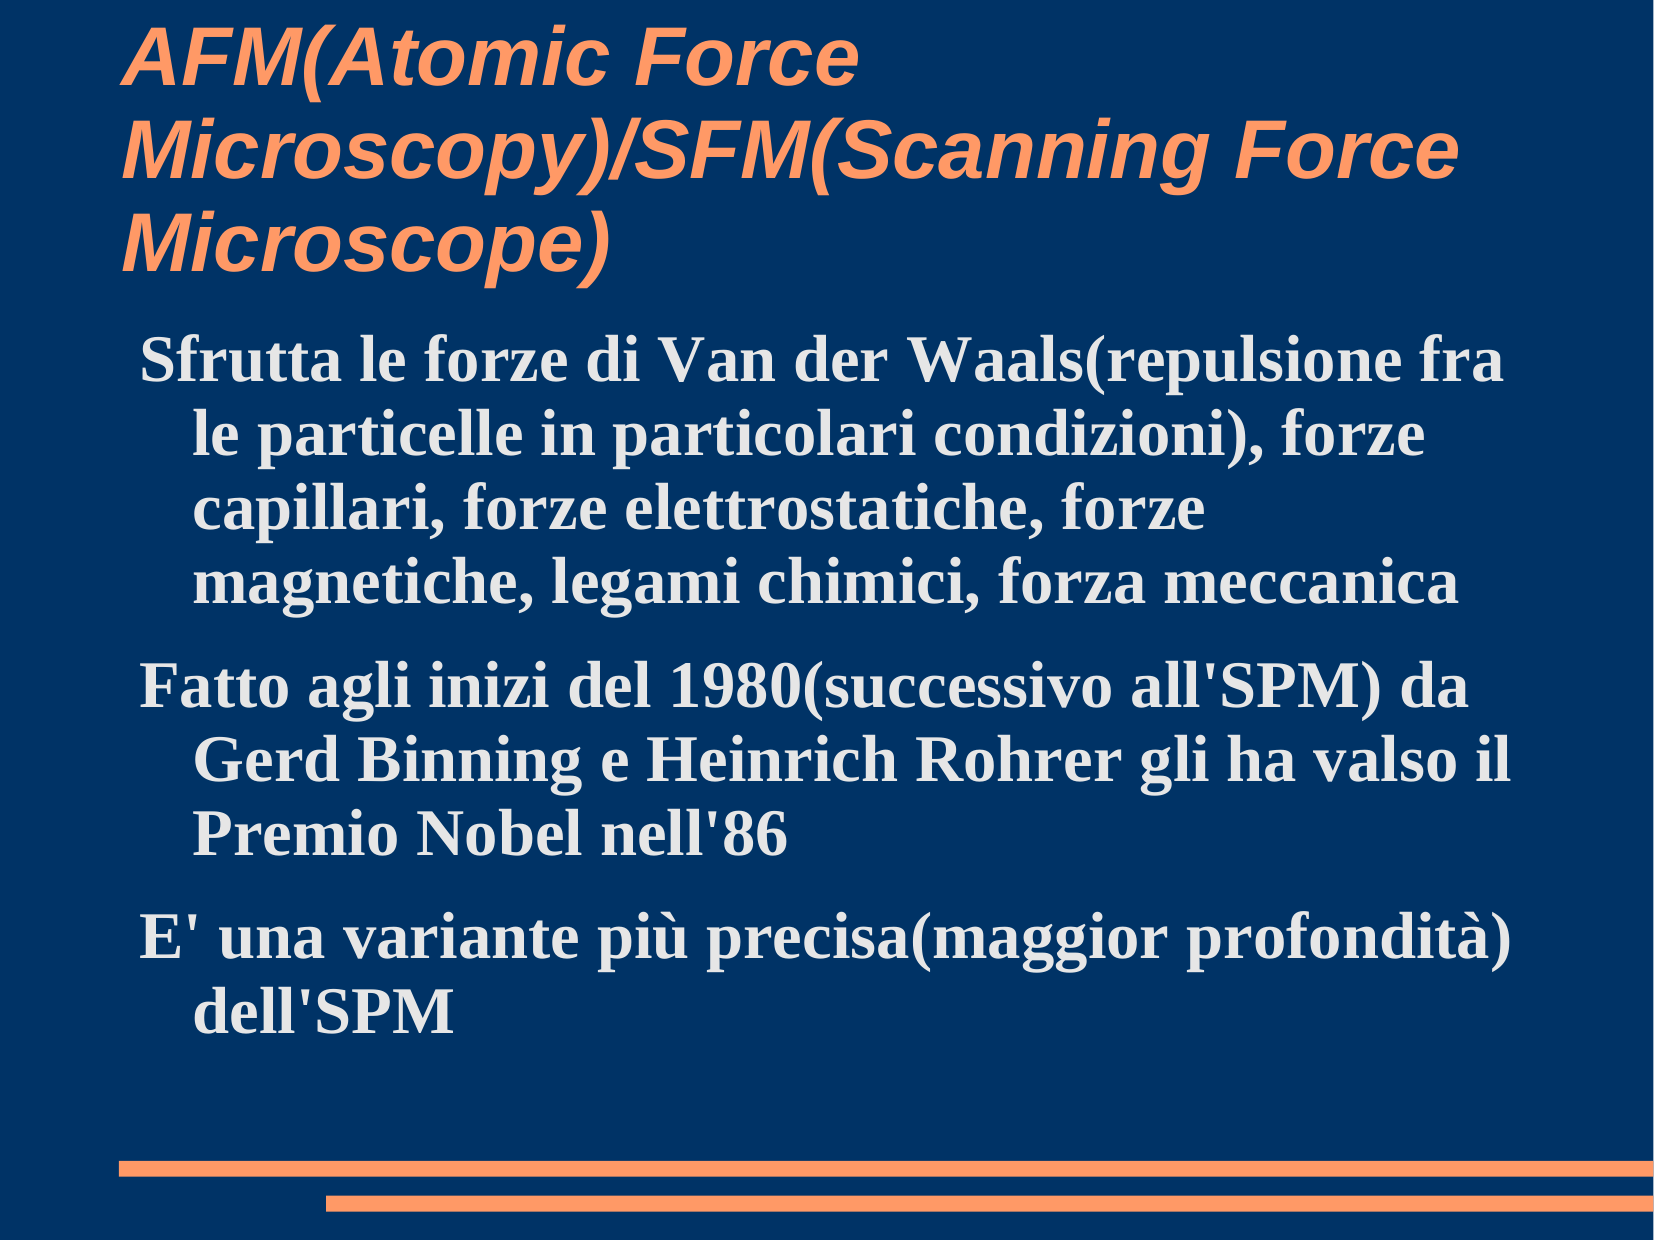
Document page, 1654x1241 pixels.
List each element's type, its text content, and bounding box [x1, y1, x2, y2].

title AFM(Atomic Force Microscopy)/SFM(Scanning Force Microscope) [121, 10, 1534, 290]
list Sfrutta le forze di Van der Waals(repulsione fra le particelle in particolari condizioni), forze capillari, forze elettrostatiche, forze magnetiche, legami chimici, forza meccanica Fatto agli inizi del 1980(successivo all'SPM) da Gerd Binning e Heinrich Rohrer gli ha valso il Premio Nobel nell'86 E' una variante più precisa(maggior profondità) dell'SPM [121, 322, 1561, 1118]
